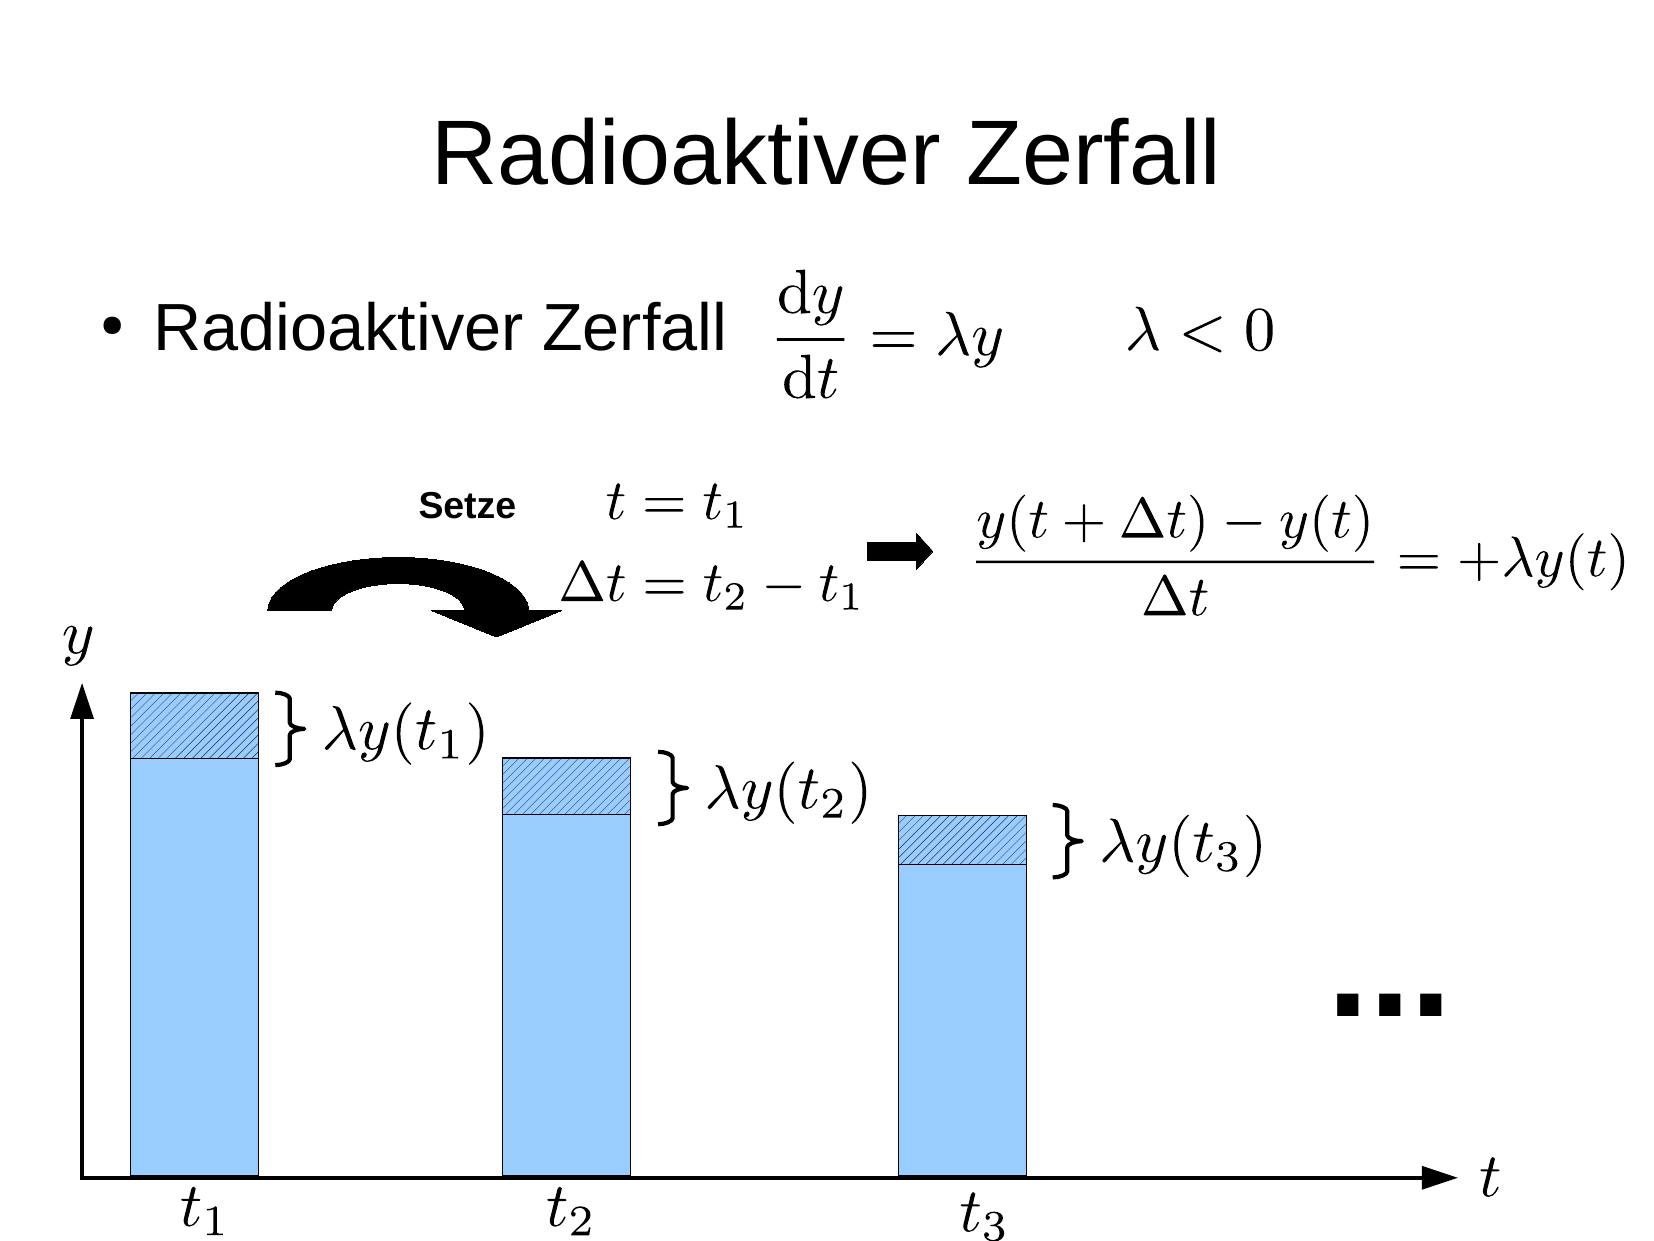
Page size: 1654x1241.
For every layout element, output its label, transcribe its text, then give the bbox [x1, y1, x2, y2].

text_box [867, 533, 933, 570]
text_box [1124, 306, 1276, 353]
text_box [267, 557, 863, 637]
title Radioaktiver Zerfall [82, 56, 1571, 250]
text_box [1099, 814, 1268, 878]
list Radioaktiver Zerfall [82, 290, 1571, 1094]
text_box [502, 757, 631, 1176]
text_box [545, 1186, 594, 1236]
text_box [321, 702, 490, 765]
text_box [959, 1192, 1007, 1241]
text_box [898, 815, 1027, 1176]
text_box ... [1312, 873, 1468, 1056]
text_box [179, 1186, 228, 1236]
text_box [61, 625, 95, 666]
text_box [130, 692, 259, 1176]
text_box [976, 494, 1630, 617]
text_box Setze [403, 477, 532, 535]
text_box [704, 761, 873, 824]
text_box [776, 269, 1005, 399]
text_box [1478, 1157, 1502, 1197]
text_box [605, 483, 746, 528]
